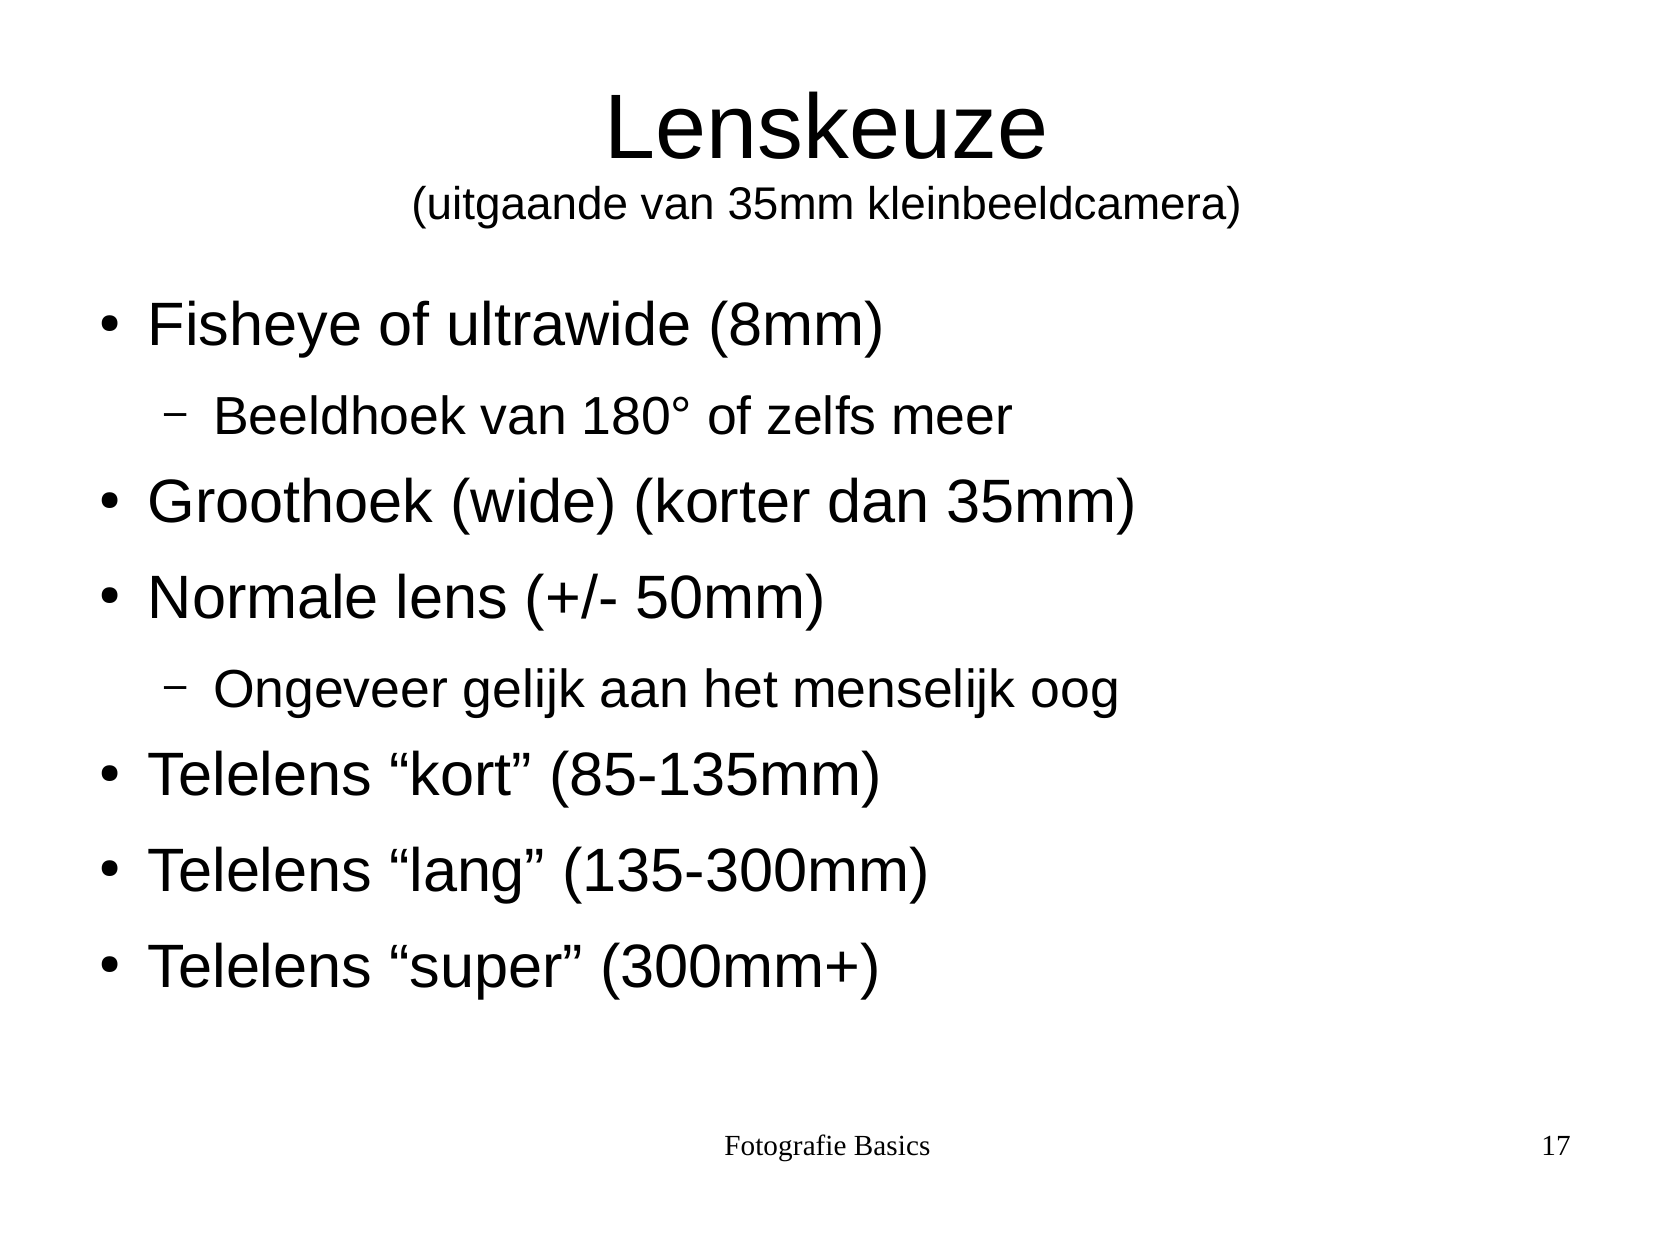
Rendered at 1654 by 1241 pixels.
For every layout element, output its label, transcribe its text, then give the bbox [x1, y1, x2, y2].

list Fisheye of ultrawide (8mm) Beeldhoek van 180° of zelfs meer Groothoek (wide) (korter dan 35mm) Normale lens (+/- 50mm) Ongeveer gelijk aan het menselijk oog Telelens “kort” (85-135mm) Telelens “lang” (135-300mm) Telelens “super” (300mm+) [82, 290, 1571, 1010]
title Lenskeuze (uitgaande van 35mm kleinbeeldcamera) [82, 49, 1571, 257]
